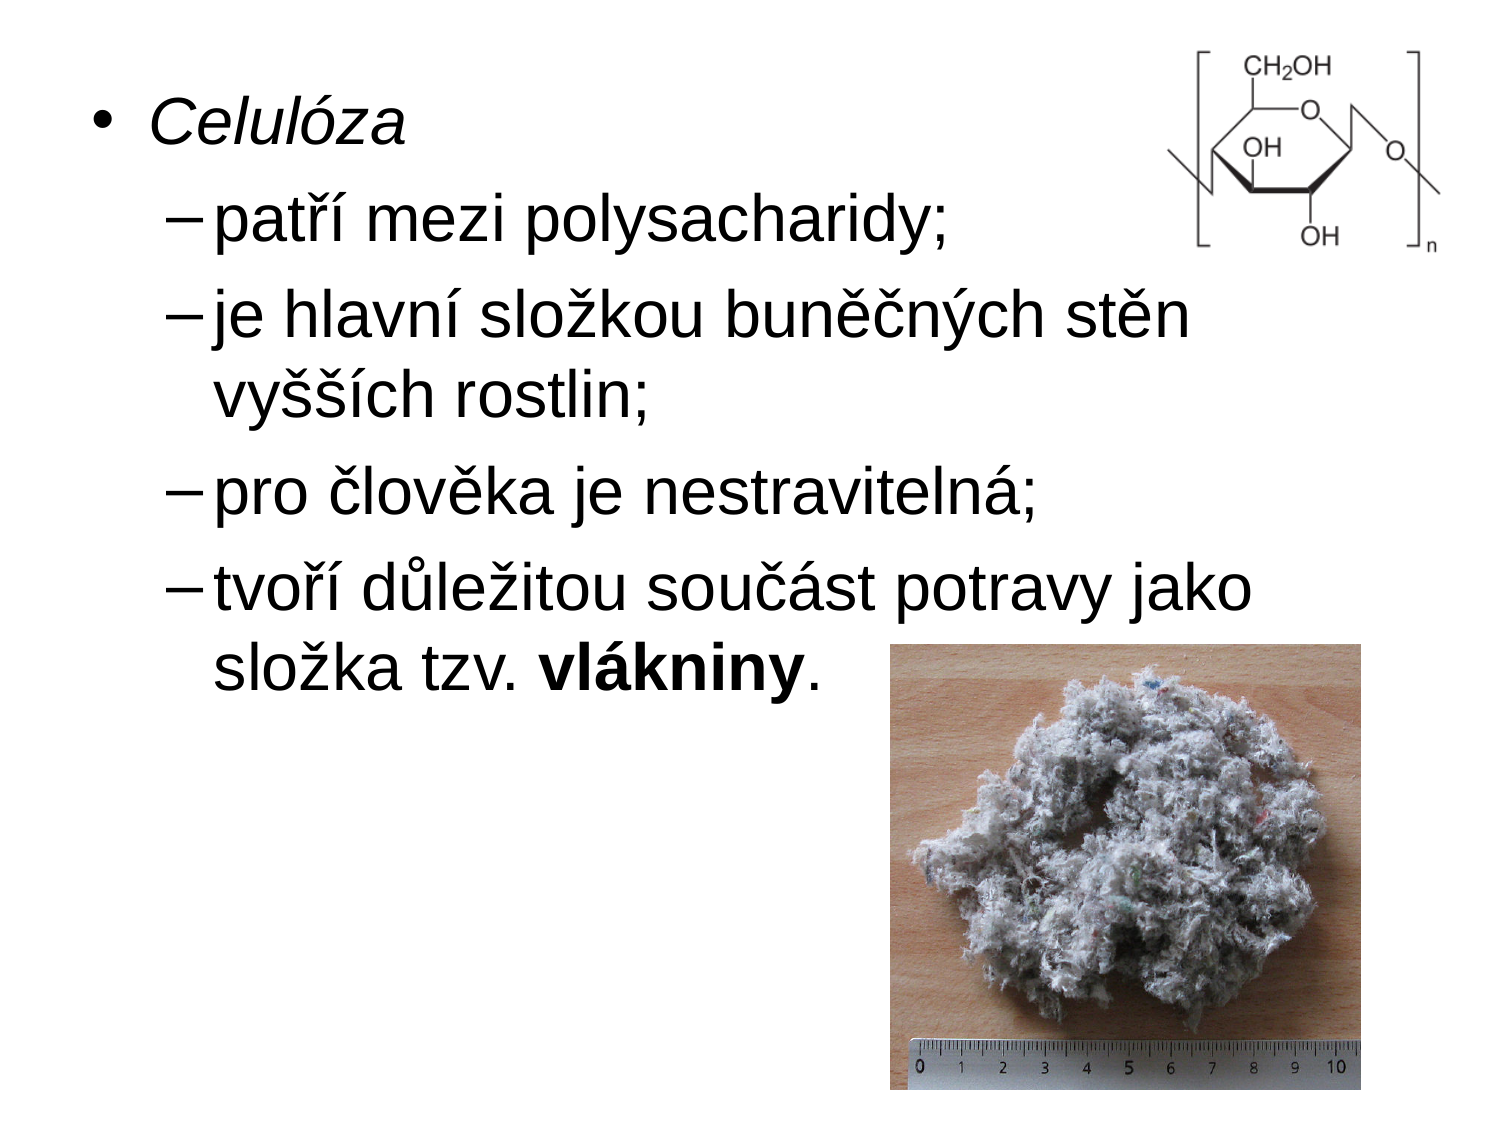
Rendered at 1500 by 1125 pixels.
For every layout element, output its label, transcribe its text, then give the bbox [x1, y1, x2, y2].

list Celulóza patří mezi polysacharidy; je hlavní složkou buněčných stěn vyšších rostlin; pro člověka je nestravitelná; tvoří důležitou součást potravy jako složka tzv. vlákniny. [76, 70, 1427, 1010]
picture [890, 644, 1361, 1090]
picture [1160, 46, 1448, 258]
